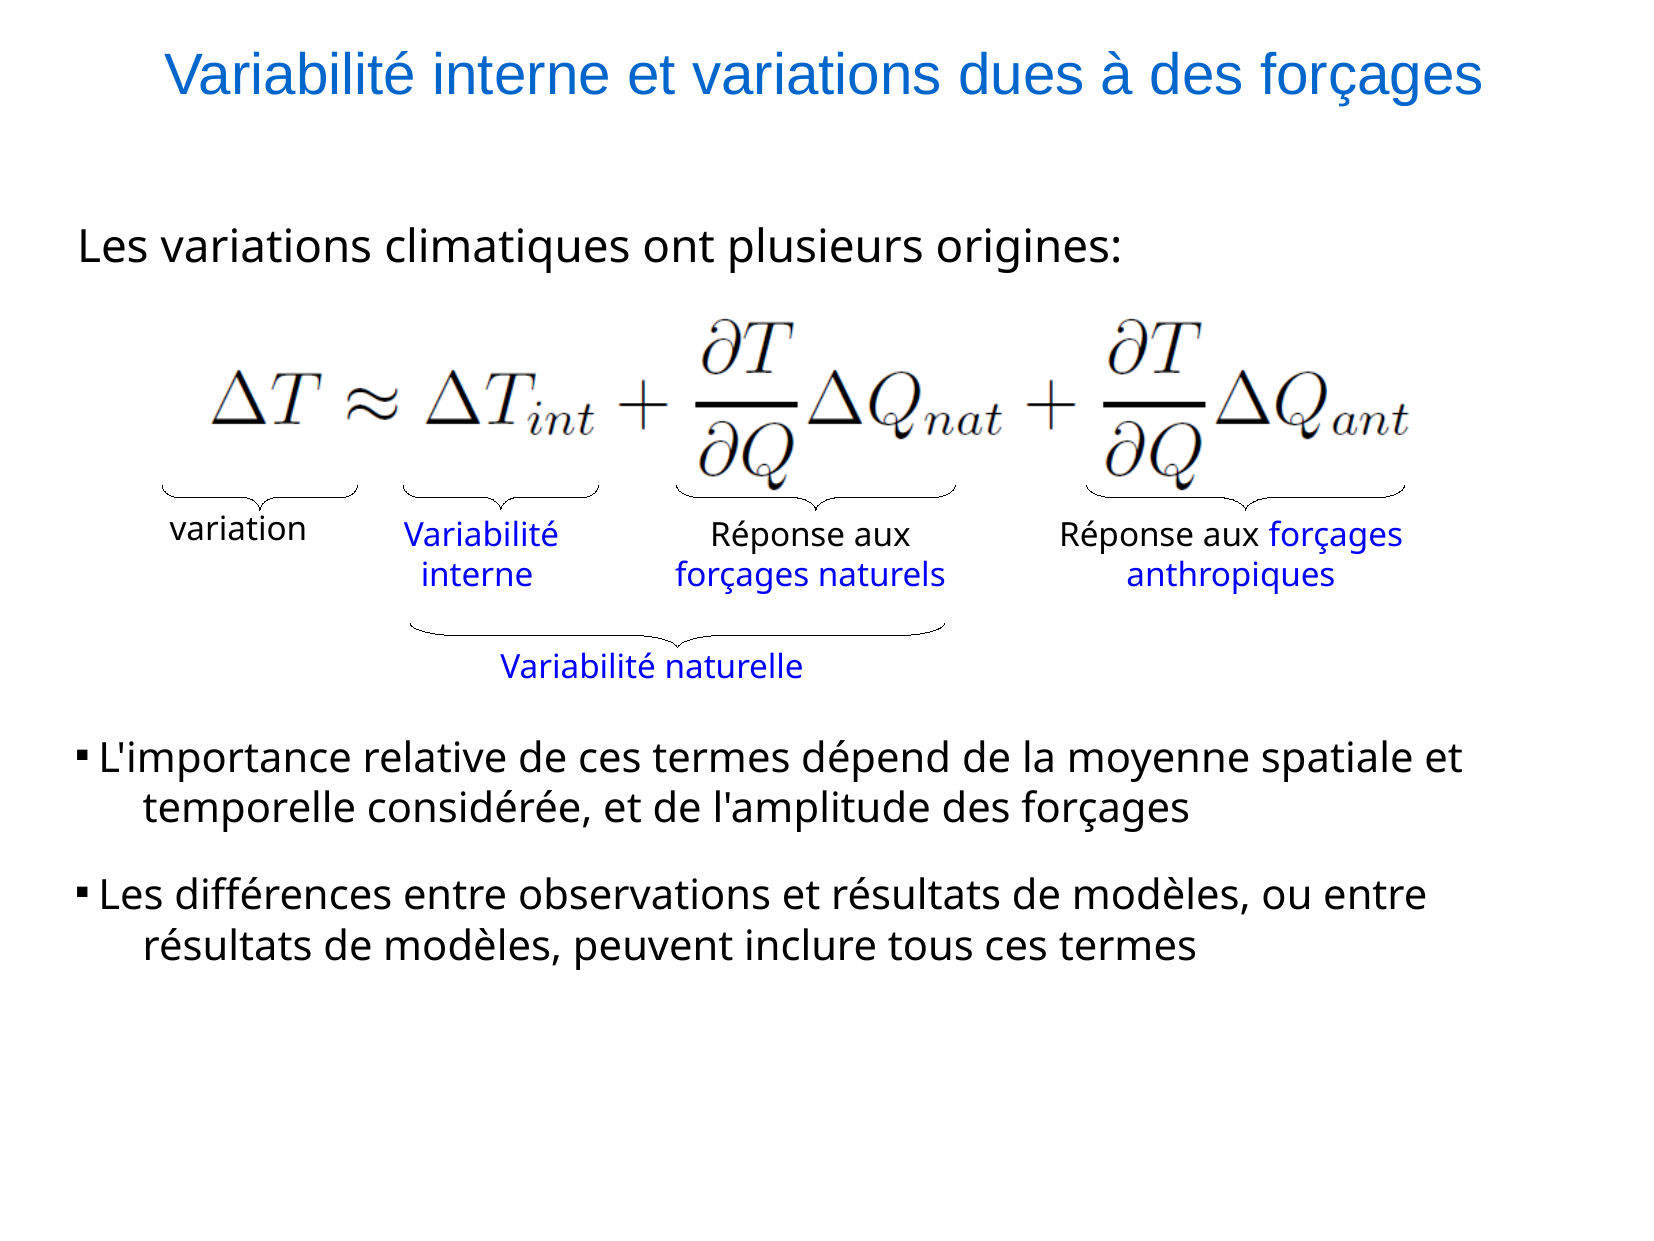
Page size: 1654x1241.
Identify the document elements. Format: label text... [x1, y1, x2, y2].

text_box Variabilité interne et variations dues à des forçages [81, 28, 1570, 154]
text_box L'importance relative de ces termes dépend de la moyenne spatiale et temporelle considérée, et de l'amplitude des forçages Les différences entre observations et résultats de modèles, ou entre résultats de modèles, peuvent inclure tous ces termes [62, 723, 1560, 1140]
text_box Réponse aux forçages anthropiques [1044, 506, 1497, 655]
text_box Les variations climatiques ont plusieurs origines: [62, 208, 1560, 281]
text_box variation [145, 499, 372, 561]
text_box Variabilité interne [380, 506, 606, 611]
text_box Réponse aux forçages naturels [660, 506, 998, 611]
text_box Variabilité naturelle [476, 637, 929, 699]
picture [199, 300, 1428, 511]
